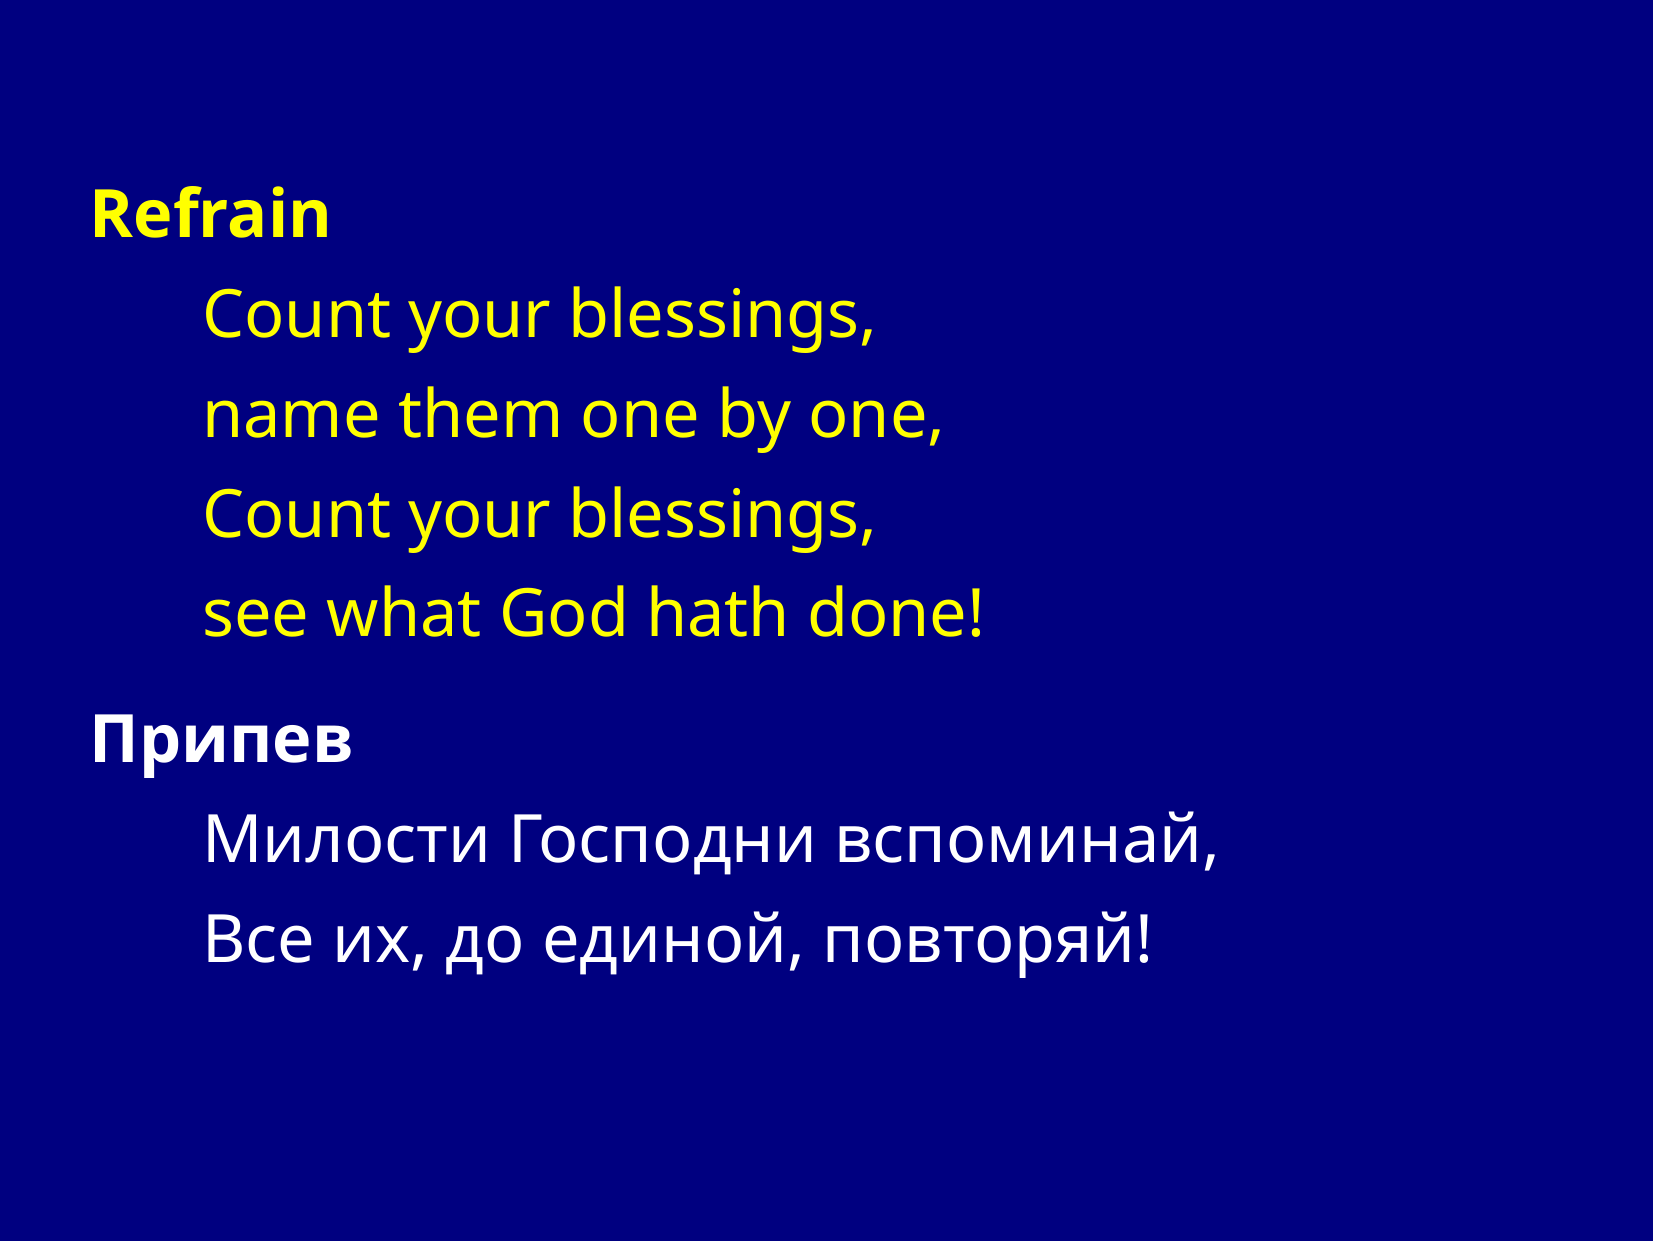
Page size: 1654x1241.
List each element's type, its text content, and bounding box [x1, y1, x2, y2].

text_box Припев Милости Господни вспоминай, Все их, до единой, повторяй! [75, 675, 1576, 1163]
text_box Refrain Count your blessings, name them one by one, Count your blessings, see what God hath done! [75, 150, 1576, 638]
